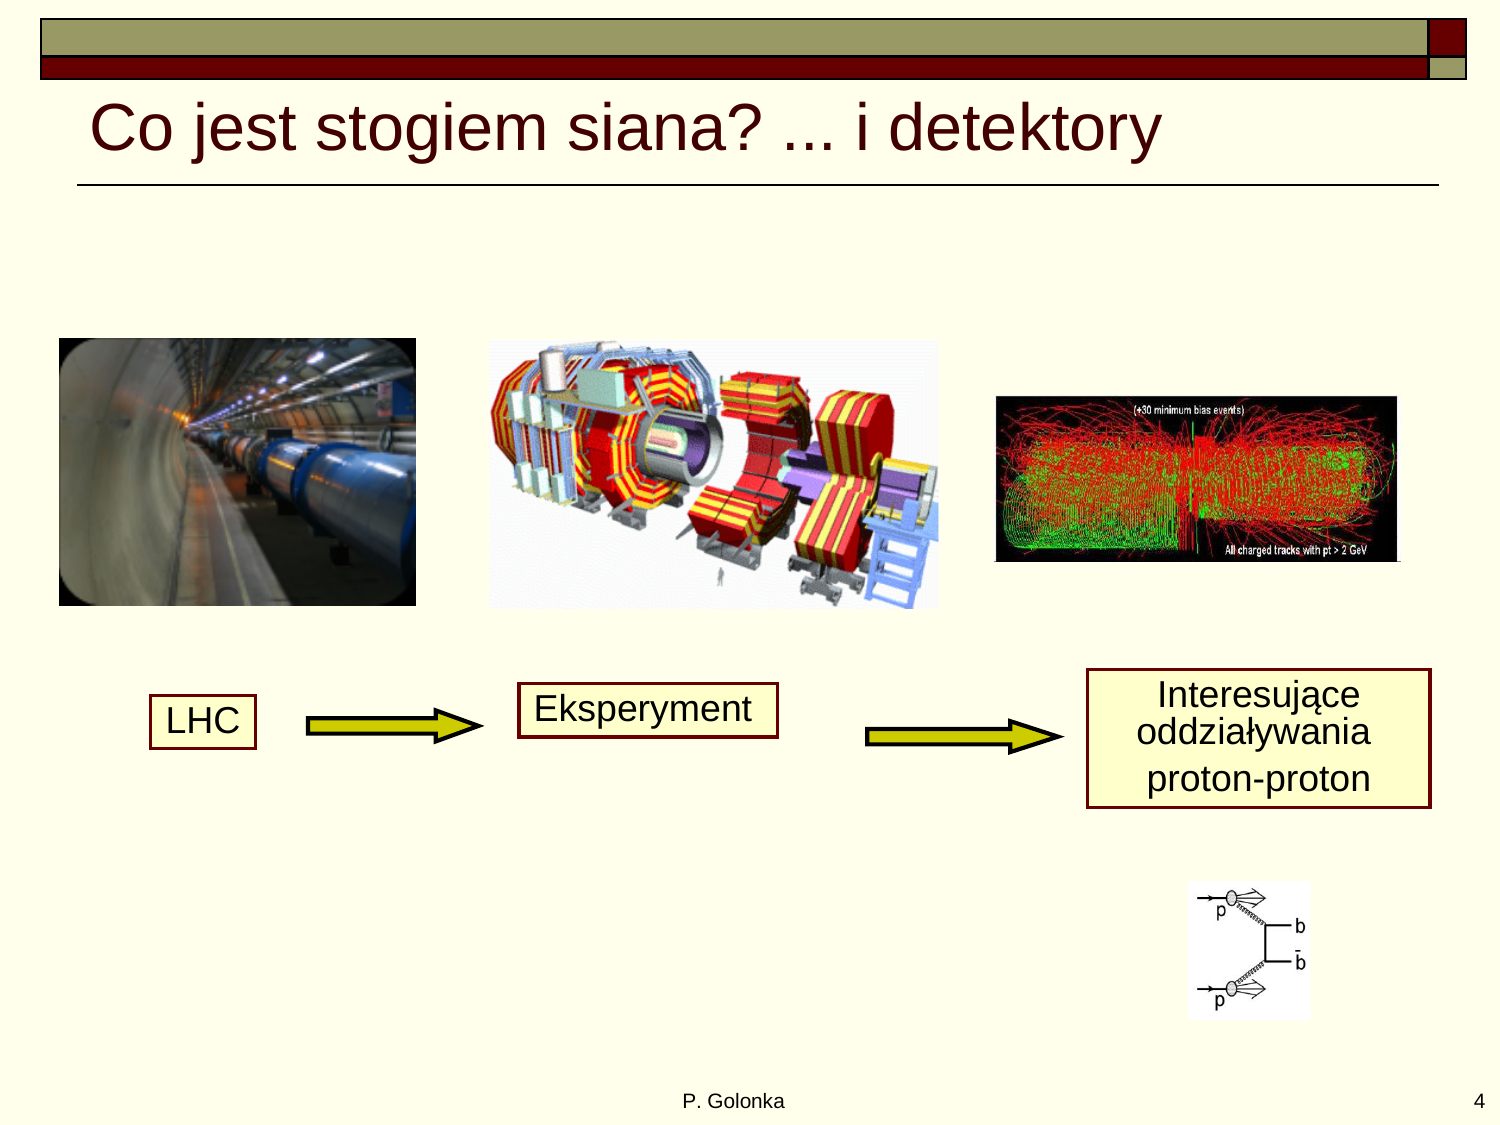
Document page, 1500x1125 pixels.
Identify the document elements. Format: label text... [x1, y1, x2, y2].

picture [1187, 881, 1311, 1020]
text_box Eksperyment [519, 683, 778, 738]
picture [994, 395, 1401, 562]
text_box [307, 710, 479, 742]
title Co jest stogiem siana? ... i detektory [75, 61, 1426, 173]
text_box [867, 721, 1058, 753]
text_box Interesujące oddziaływania proton-proton [1087, 669, 1431, 808]
text_box LHC [150, 695, 256, 749]
picture [59, 338, 416, 606]
picture [489, 340, 940, 609]
